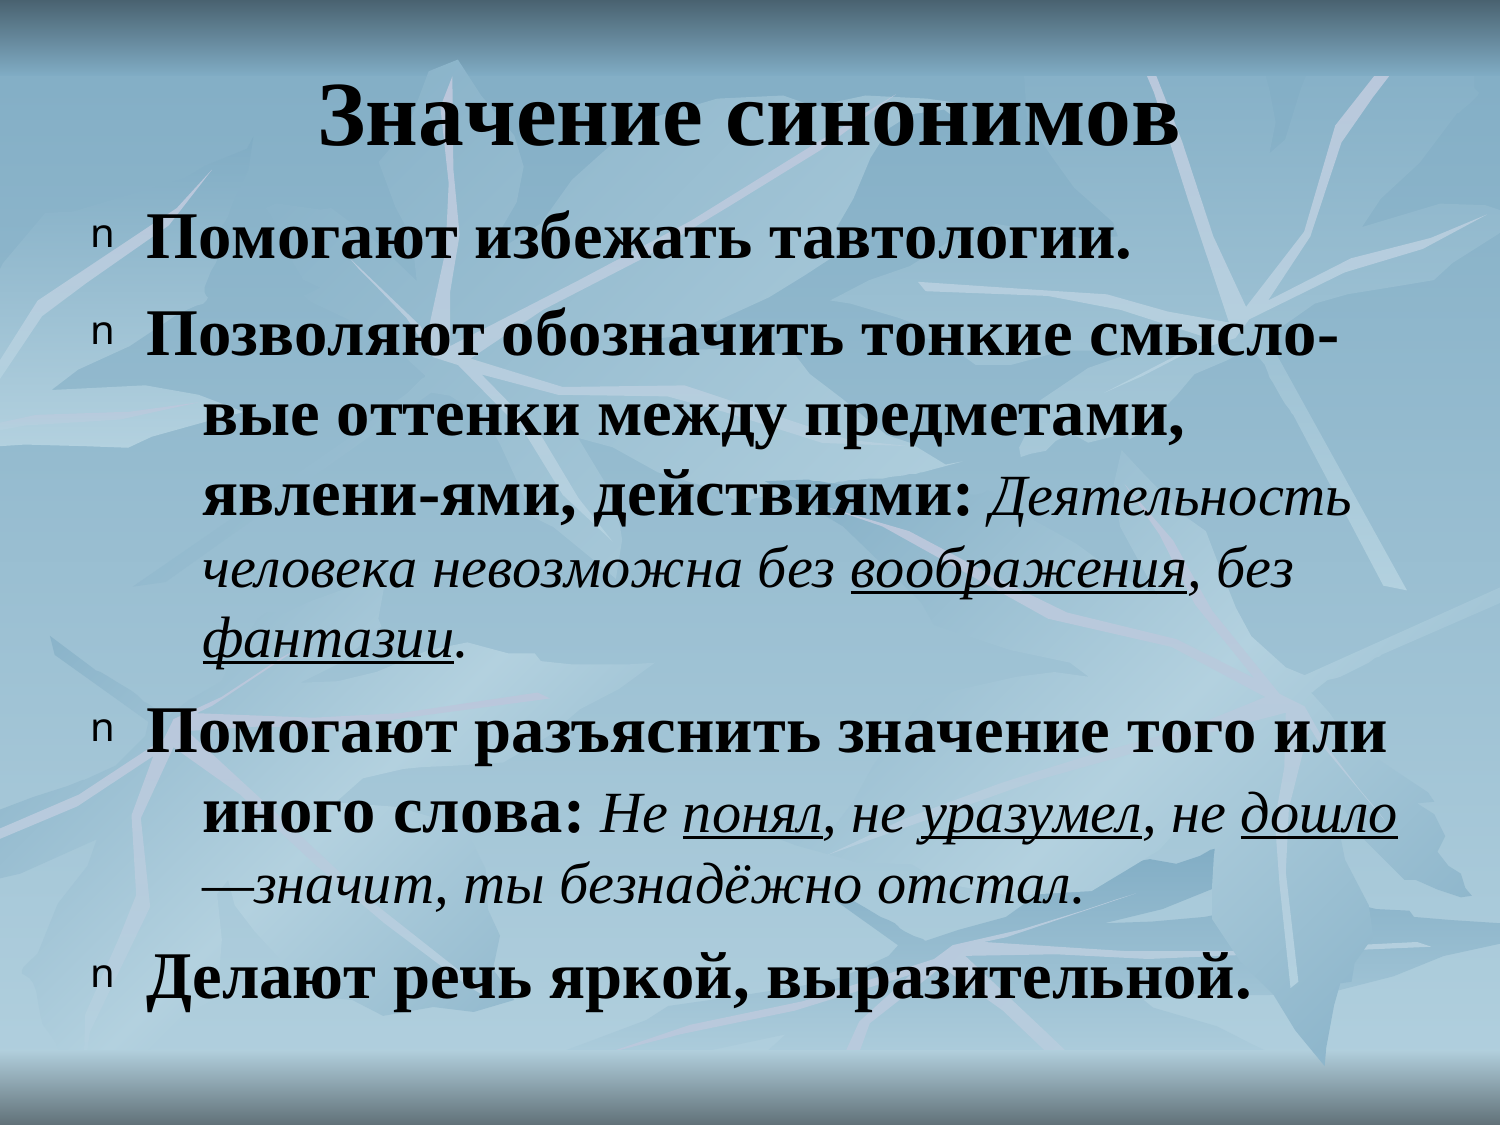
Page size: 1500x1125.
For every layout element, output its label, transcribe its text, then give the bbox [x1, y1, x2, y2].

list Помогают избежать тавтологии. Позволяют обозначить тонкие смысло-вые оттенки между предметами, явлени-ями, действиями: Деятельность человека невозможна без воображения, без фантазии. Помогают разъяснить значение того или иного слова: Не понял, не уразумел, не дошло —значит, ты безнадёжно отстал. Делают речь яркой, выразительной. [75, 184, 1426, 1071]
title Значение синонимов [75, 45, 1426, 173]
